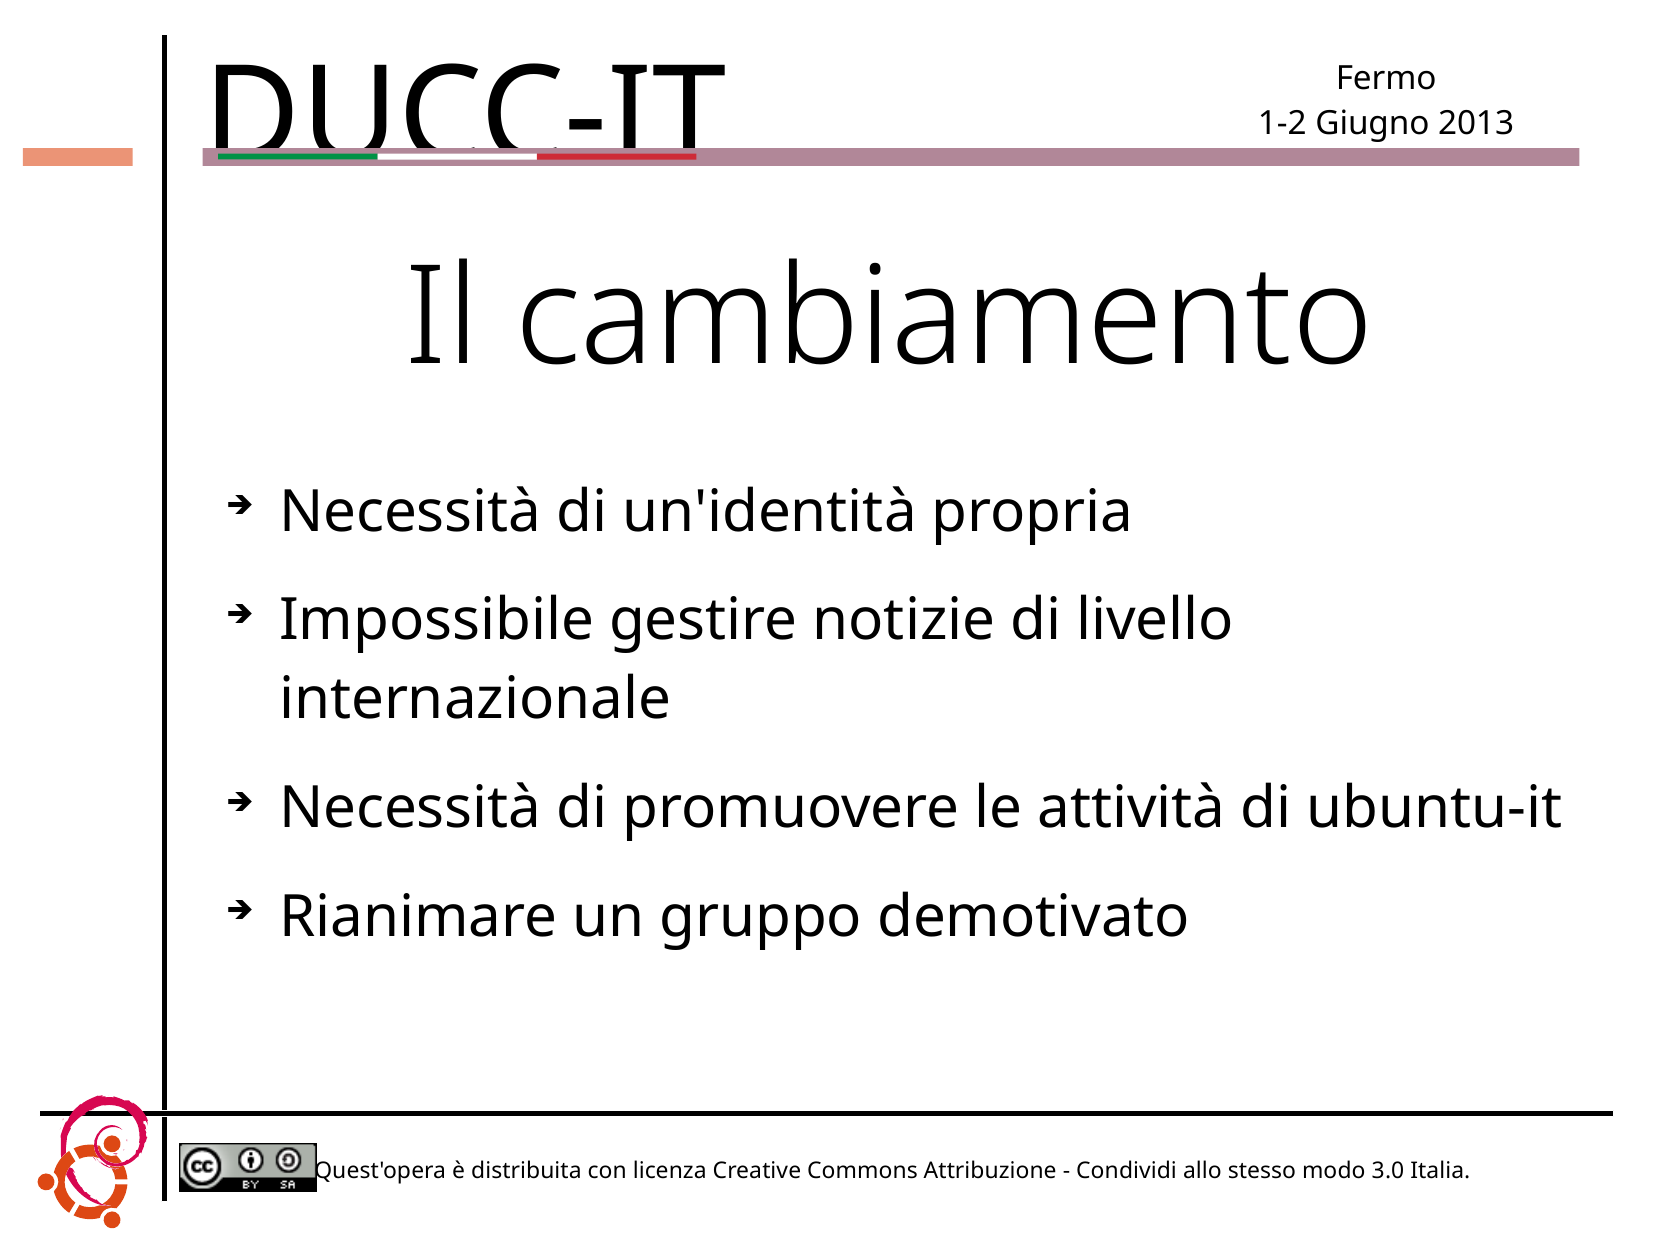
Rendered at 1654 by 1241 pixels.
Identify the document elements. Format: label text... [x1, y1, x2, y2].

picture [179, 1143, 317, 1192]
text_box [37, 1173, 55, 1191]
list Necessità di un'identità propria Impossibile gestire notizie di livello internazionale Necessità di promuovere le attività di ubuntu-it Rianimare un gruppo demotivato [208, 468, 1571, 1037]
title Il cambiamento [208, 206, 1571, 415]
text_box Fermo 1-2 Giugno 2013 [1243, 46, 1519, 136]
text_box [22, 148, 133, 166]
text_box DUCC-IT [188, 10, 715, 175]
text_box Quest'opera è distribuita con licenza Creative Commons Attribuzione - Condividi allo stesso modo 3.0 Italia. [323, 1146, 1464, 1188]
text_box [202, 148, 1580, 166]
text_box [39, 34, 1614, 1220]
text_box [103, 1211, 121, 1229]
